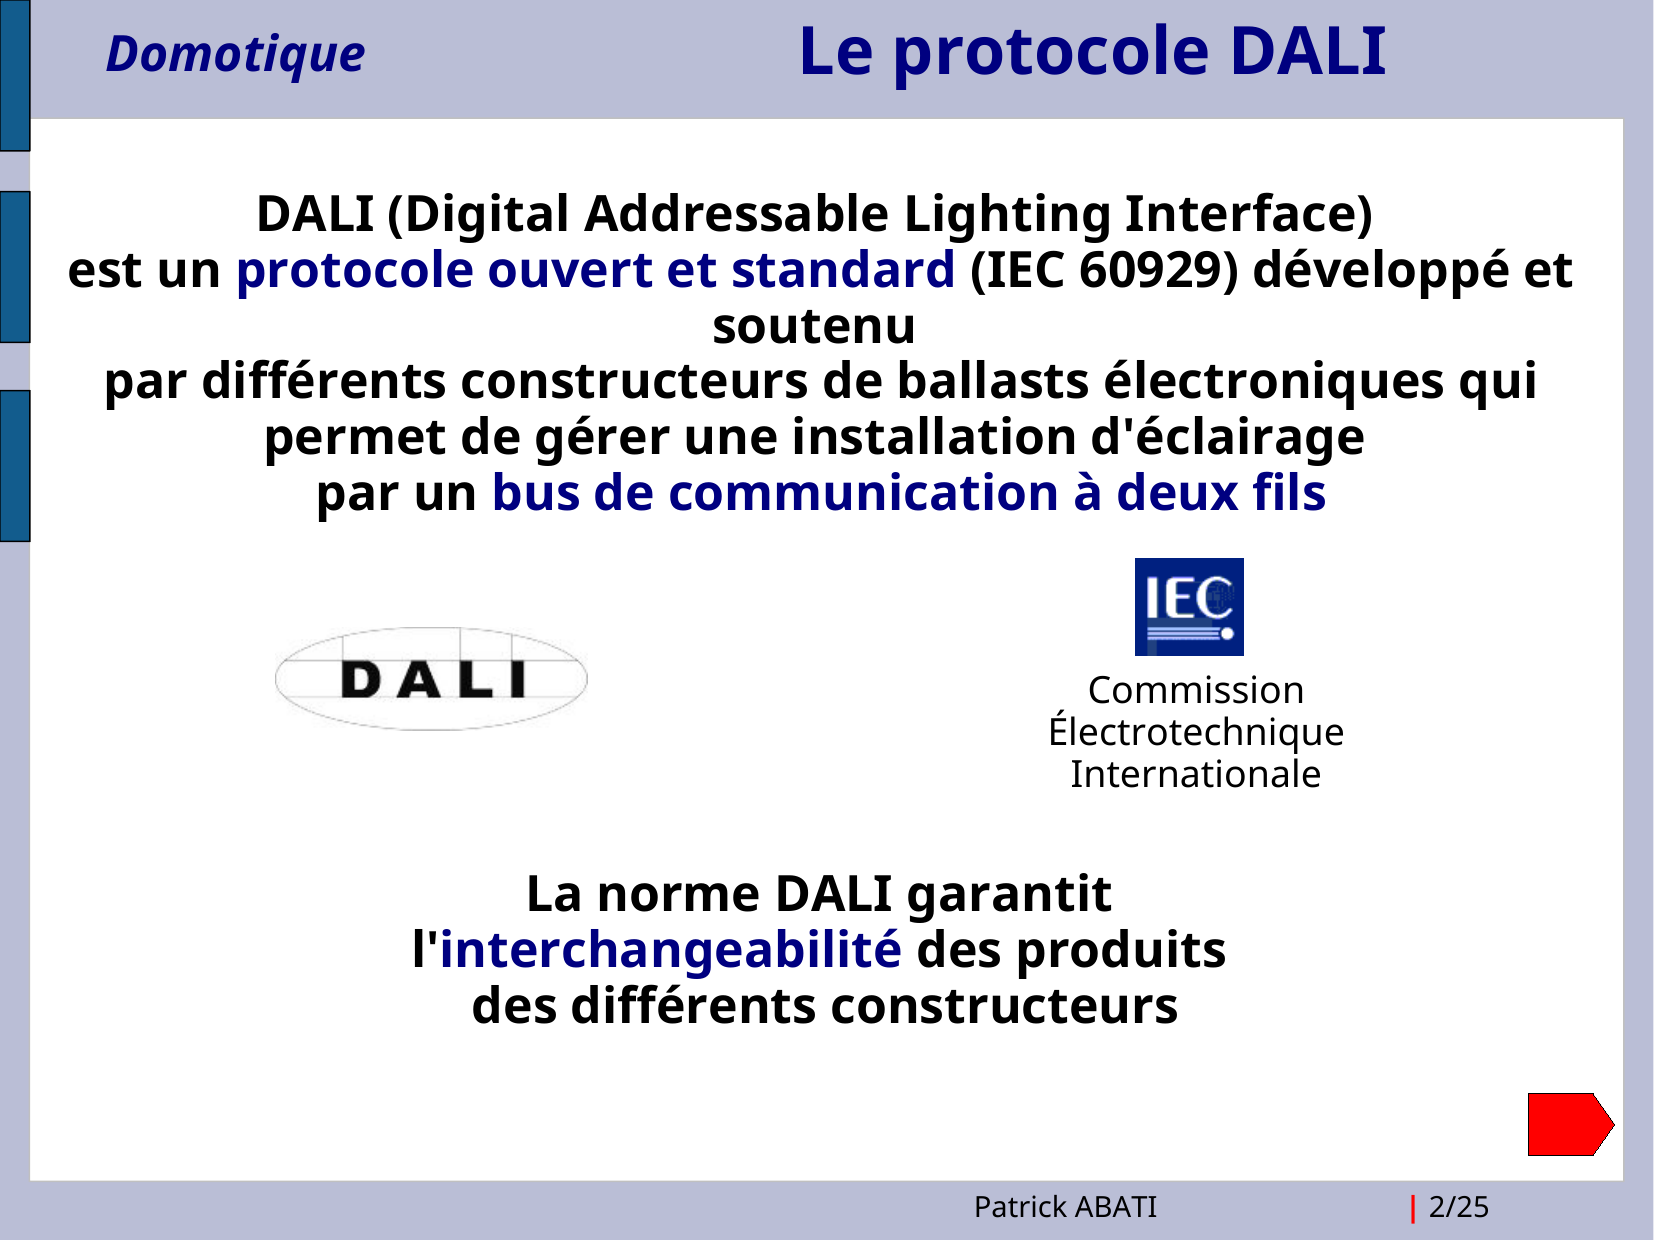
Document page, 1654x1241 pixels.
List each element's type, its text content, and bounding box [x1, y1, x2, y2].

text_box DALI (Digital Addressable Lighting Interface) est un protocole ouvert et standard (IEC 60929) développé et soutenu par différents constructeurs de ballasts électroniques qui permet de gérer une installation d'éclairage par un bus de communication à deux fils [25, 179, 1617, 530]
text_box [1528, 1093, 1615, 1156]
text_box La norme DALI garantit l'interchangeabilité des produits des différents constructeurs [30, 859, 1621, 1042]
text_box Commission Électrotechnique Internationale [998, 662, 1395, 803]
picture [1135, 558, 1244, 656]
picture [275, 627, 588, 731]
